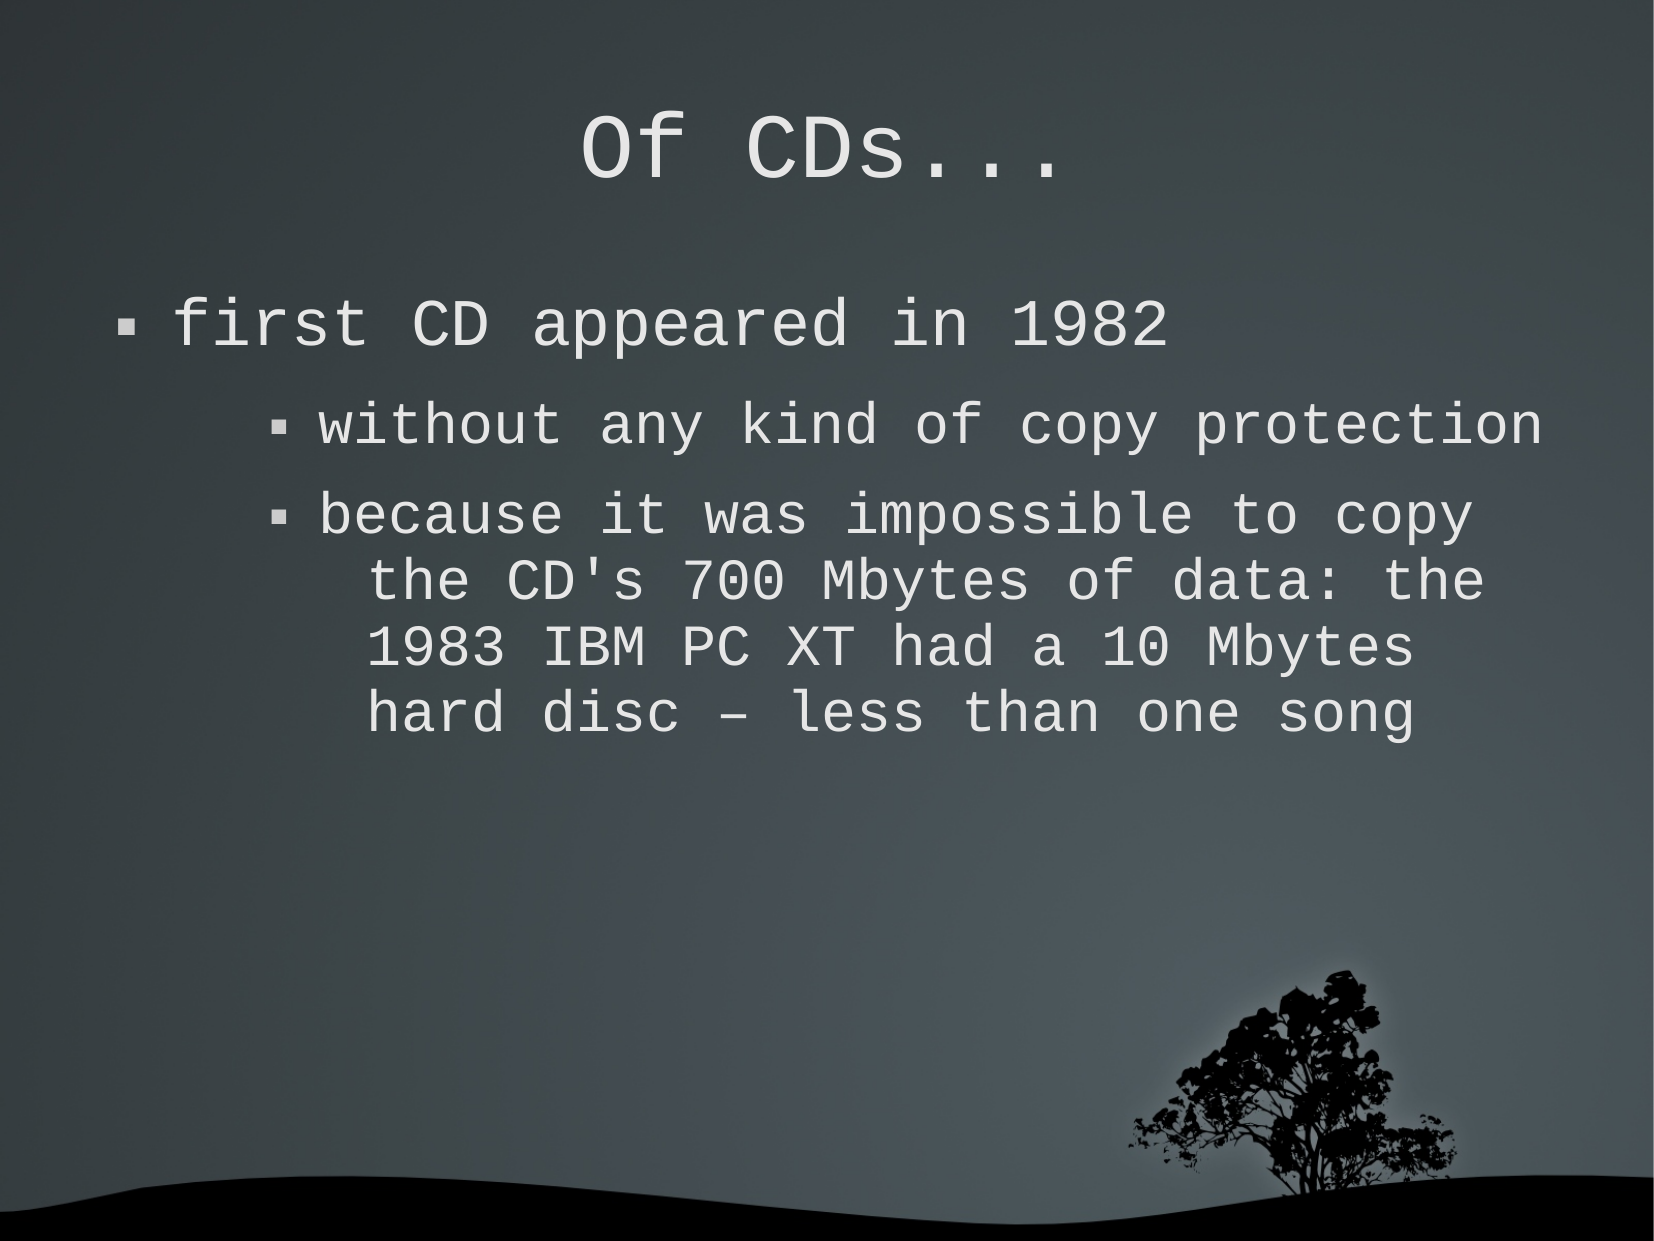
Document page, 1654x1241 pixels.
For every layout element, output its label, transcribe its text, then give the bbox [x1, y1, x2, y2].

title Of CDs... [82, 56, 1571, 250]
picture [0, 0, 1654, 1241]
list first CD appeared in 1982 without any kind of copy protection because it was impossible to copy the CD's 700 Mbytes of data: the 1983 IBM PC XT had a 10 Mbytes hard disc – less than one song [82, 290, 1571, 1094]
